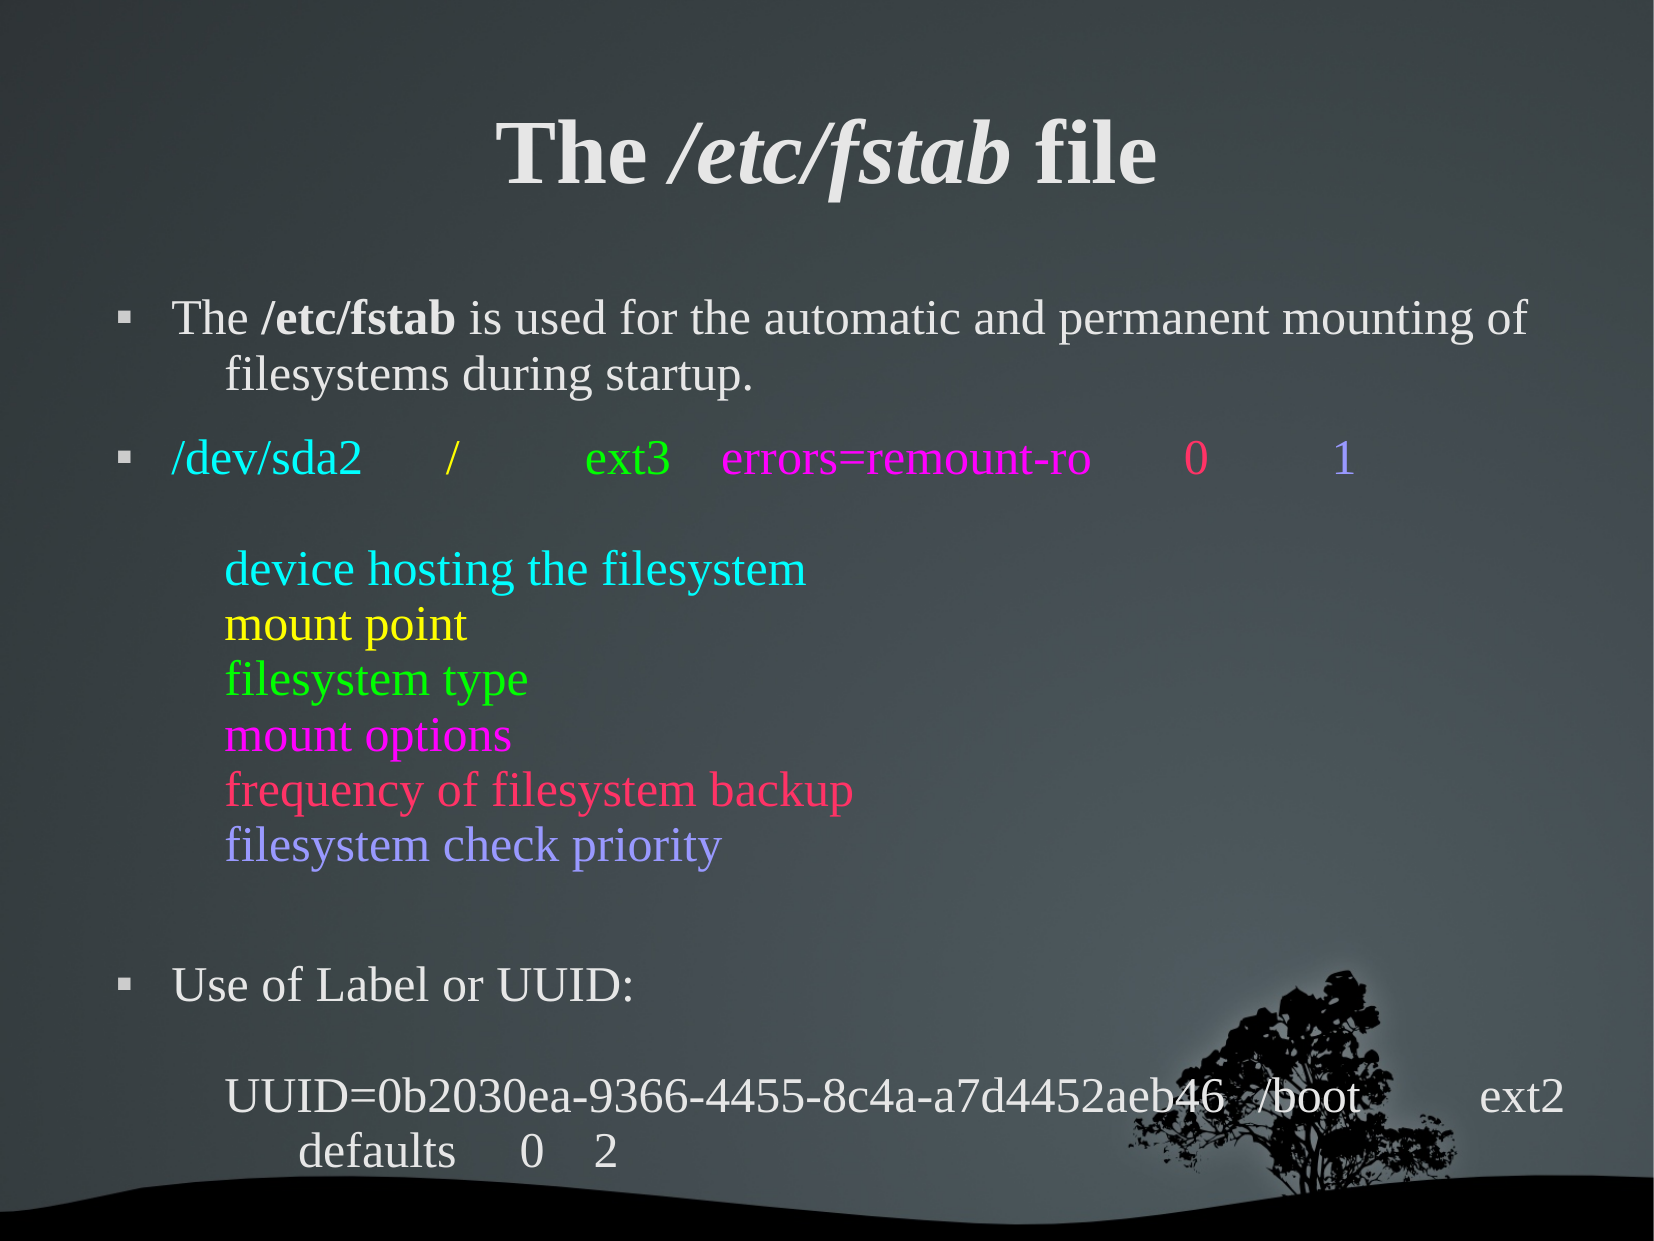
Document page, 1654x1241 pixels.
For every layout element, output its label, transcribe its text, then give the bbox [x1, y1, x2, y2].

picture [0, 0, 1654, 1241]
title The /etc/fstab file [82, 49, 1571, 257]
list The /etc/fstab is used for the automatic and permanent mounting of filesystems during startup. /dev/sda2 / ext3 errors=remount-ro 0 1 device hosting the filesystem mount point filesystem type mount options frequency of filesystem backup filesystem check priority Use of Label or UUID: UUID=0b2030ea-9366-4455-8c4a-a7d4452aeb46 /boot ext2 defaults 0 2 LABEL=boot /boot ext3 defaults 1 2 [82, 290, 1571, 1241]
